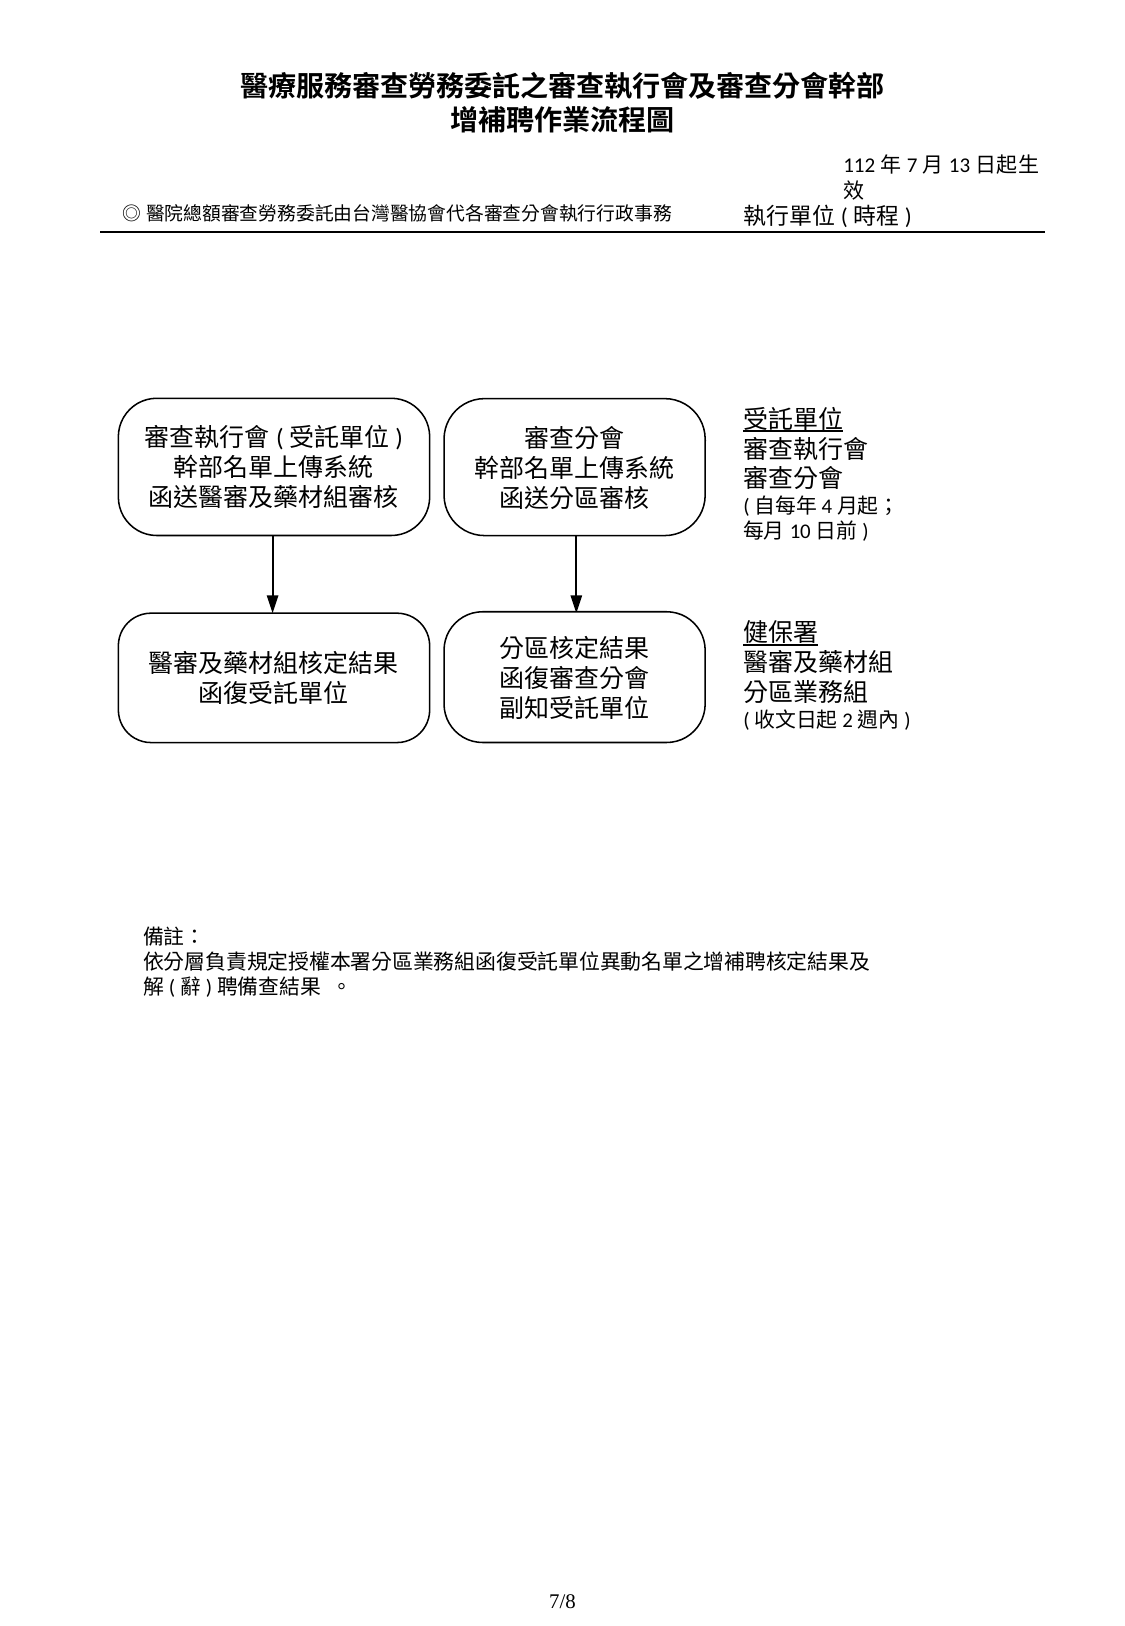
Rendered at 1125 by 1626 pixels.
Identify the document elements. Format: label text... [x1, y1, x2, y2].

text_box 醫療服務審查勞務委託之審查執行會及審查分會幹部 增補聘作業流程圖 [0, 61, 1125, 144]
text_box 分區核定結果 函復審查分會 副知受託單位 [444, 611, 706, 743]
text_box 112年7月13日起生效 [828, 144, 1074, 185]
text_box 備註： 依分層負責規定授權本署分區業務組函復受託單位異動名單之增補聘核定結果及解(辭)聘備查結果 。 [128, 916, 897, 1008]
text_box 健保署 醫審及藥材組 分區業務組 (收文日起2週內) [728, 609, 948, 739]
text_box 7/8 [0, 1573, 1125, 1625]
text_box 受託單位 審查執行會 審查分會 (自每年4月起； 每月10日前) [728, 396, 1040, 551]
text_box 醫審及藥材組核定結果函復受託單位 [118, 613, 430, 743]
text_box ◎醫院總額審查勞務委託由台灣醫協會代各審查分會執行行政事務 [108, 194, 686, 232]
text_box 執行單位(時程) [728, 194, 1091, 237]
text_box 審查分會 幹部名單上傳系統 函送分區審核 [444, 398, 706, 536]
text_box 審查執行會(受託單位) 幹部名單上傳系統 函送醫審及藥材組審核 [118, 398, 430, 536]
